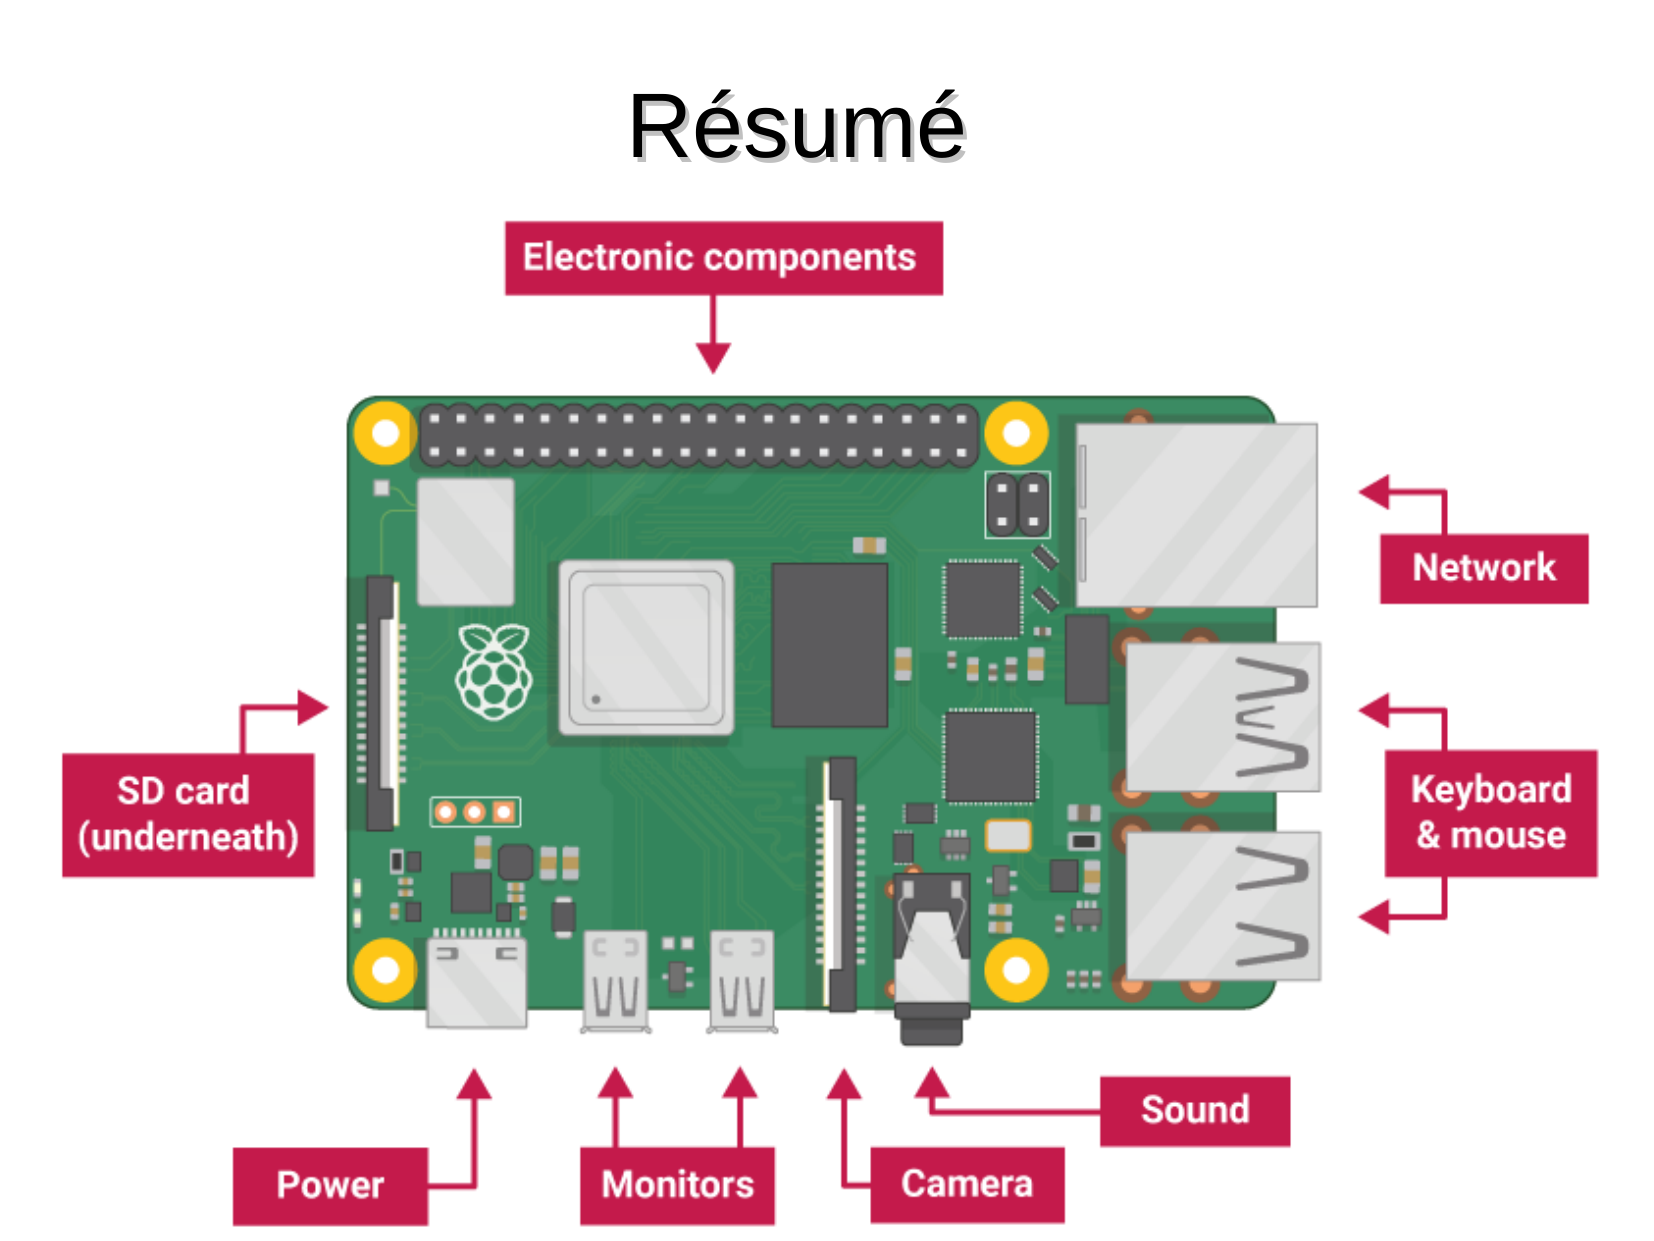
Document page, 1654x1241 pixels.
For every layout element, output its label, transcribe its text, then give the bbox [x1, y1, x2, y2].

title Résumé [177, 0, 1418, 206]
picture [29, 206, 1625, 1241]
